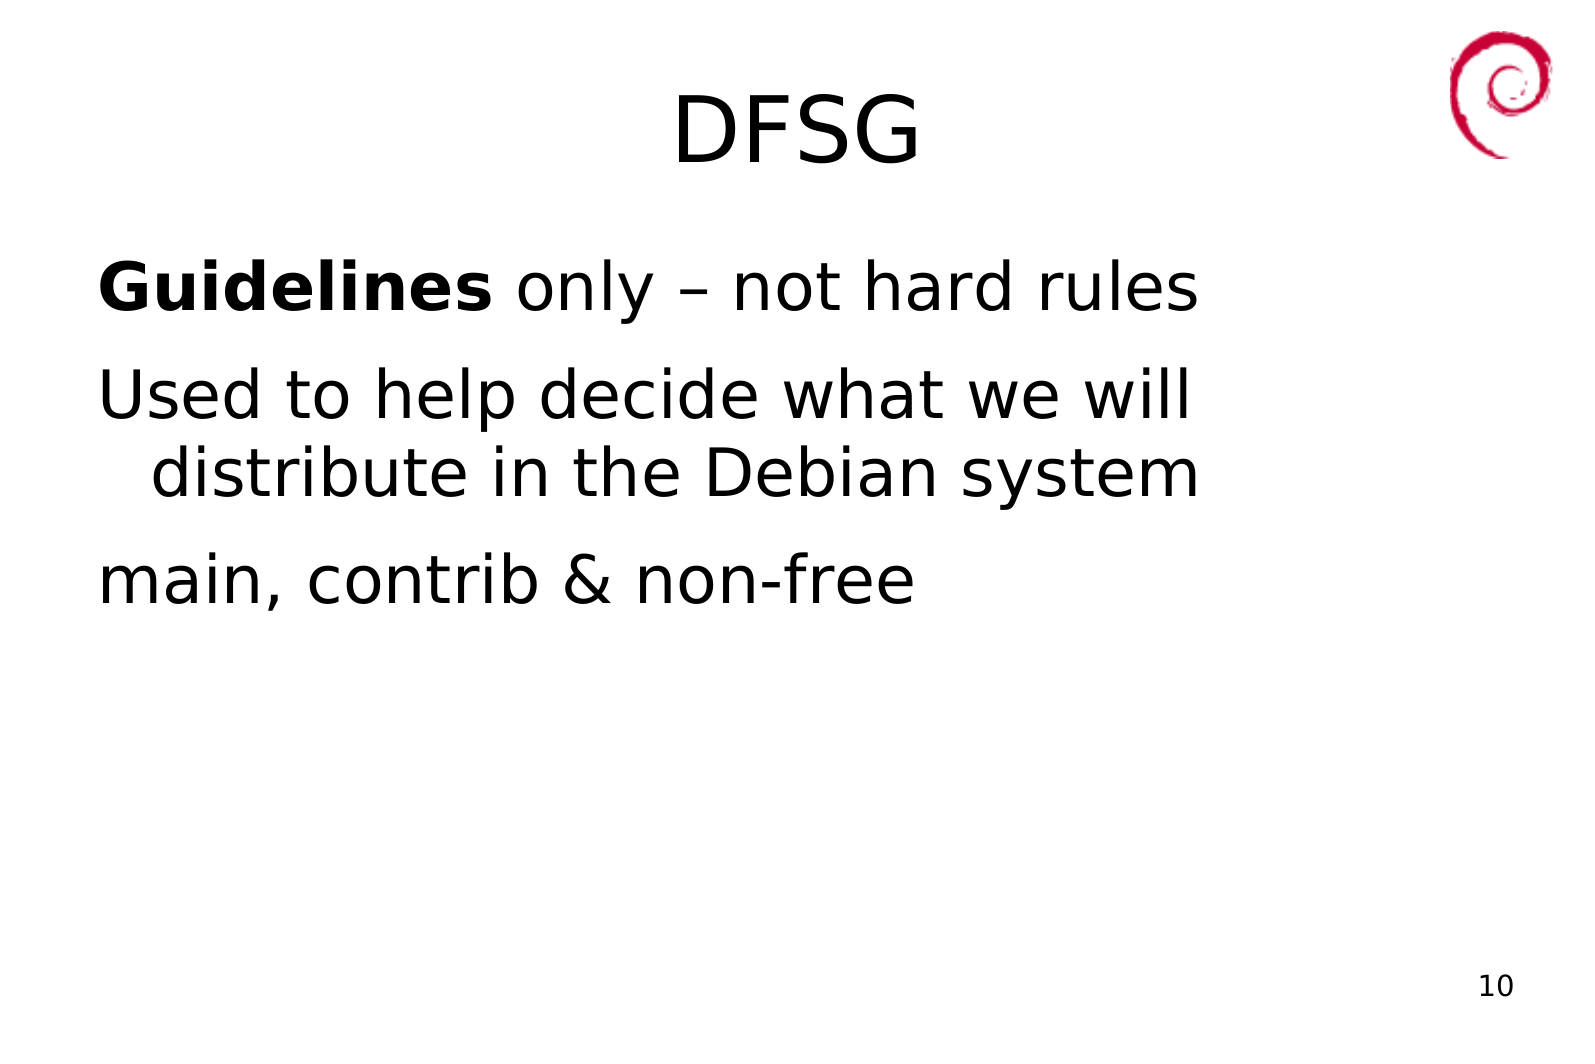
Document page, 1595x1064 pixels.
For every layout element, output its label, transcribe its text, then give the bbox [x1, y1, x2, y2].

picture [1450, 31, 1555, 159]
list Guidelines only – not hard rules Used to help decide what we will distribute in the Debian system main, contrib & non-free [79, 248, 1515, 951]
title DFSG [79, 42, 1515, 221]
